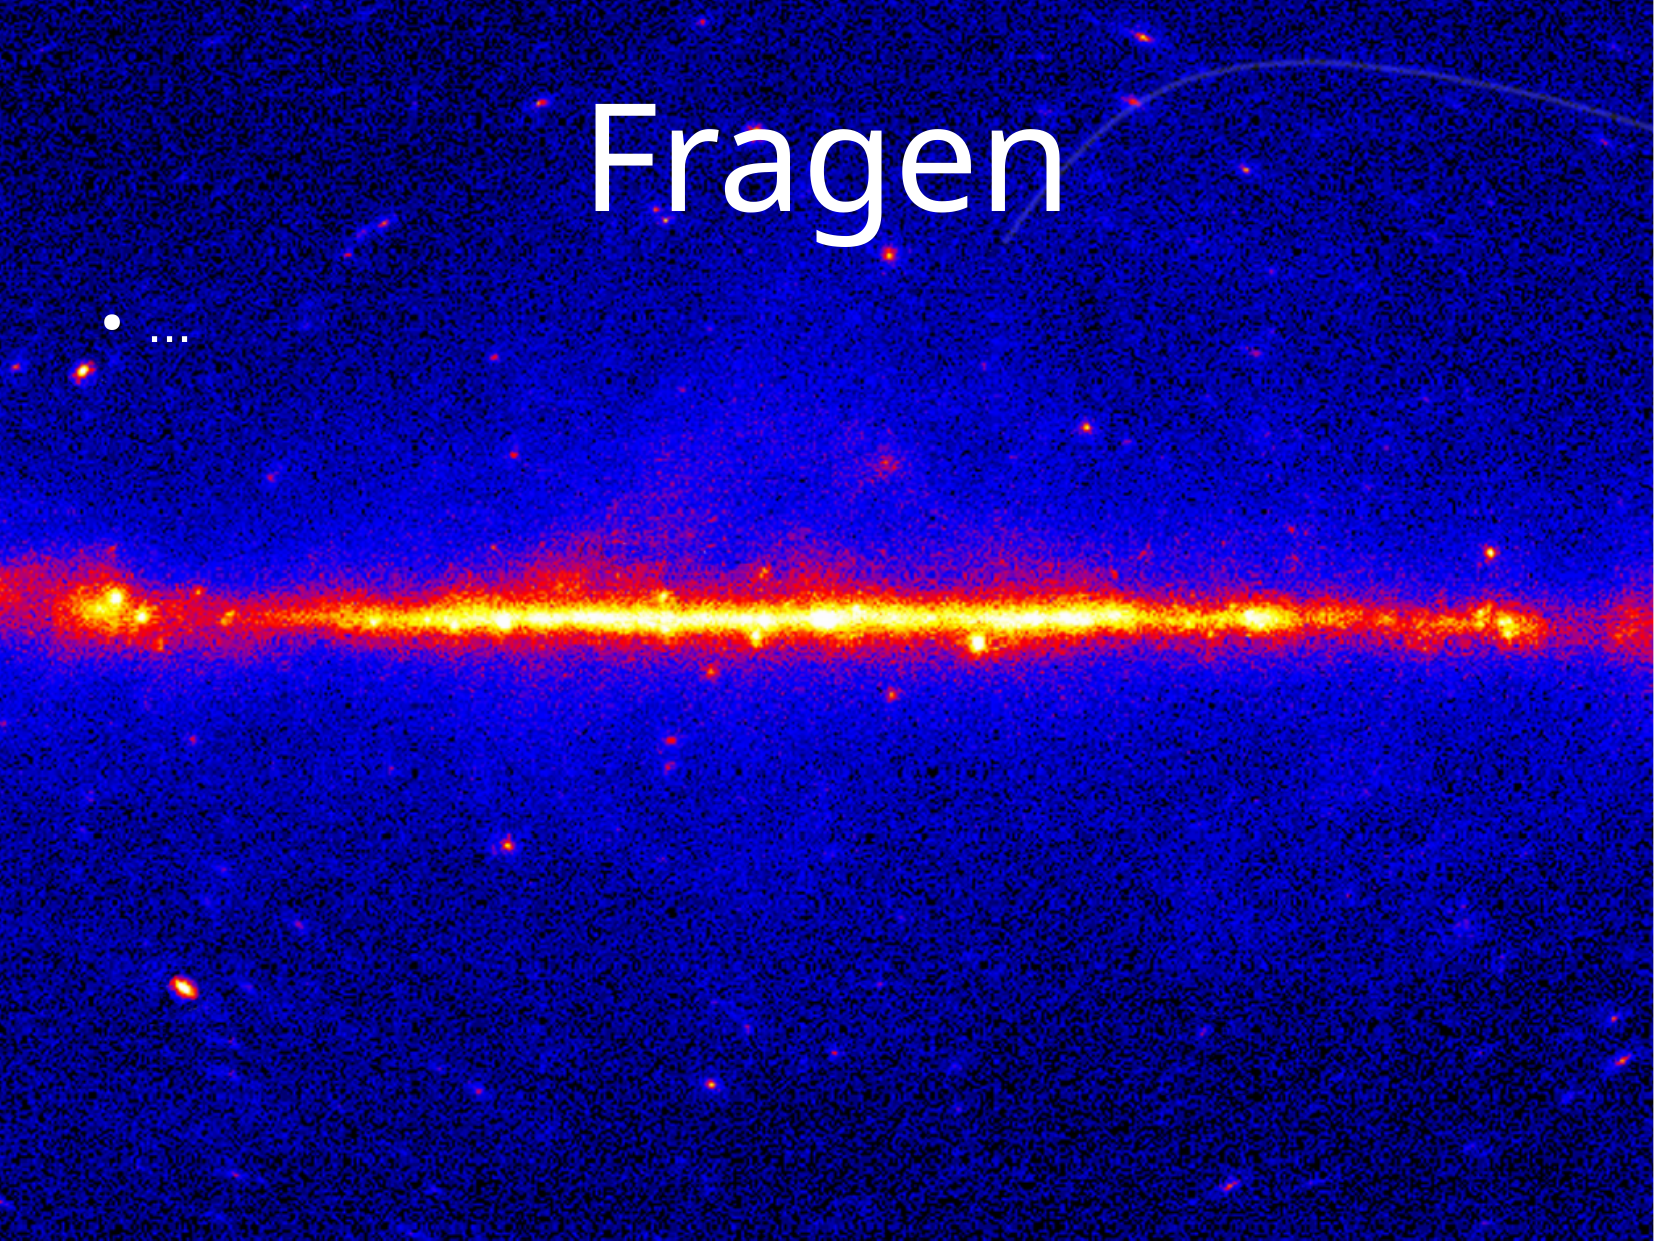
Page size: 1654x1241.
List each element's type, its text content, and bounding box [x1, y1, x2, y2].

subtitle ... [76, 293, 1565, 355]
title Fragen [82, 49, 1571, 257]
picture [0, 0, 1654, 1241]
